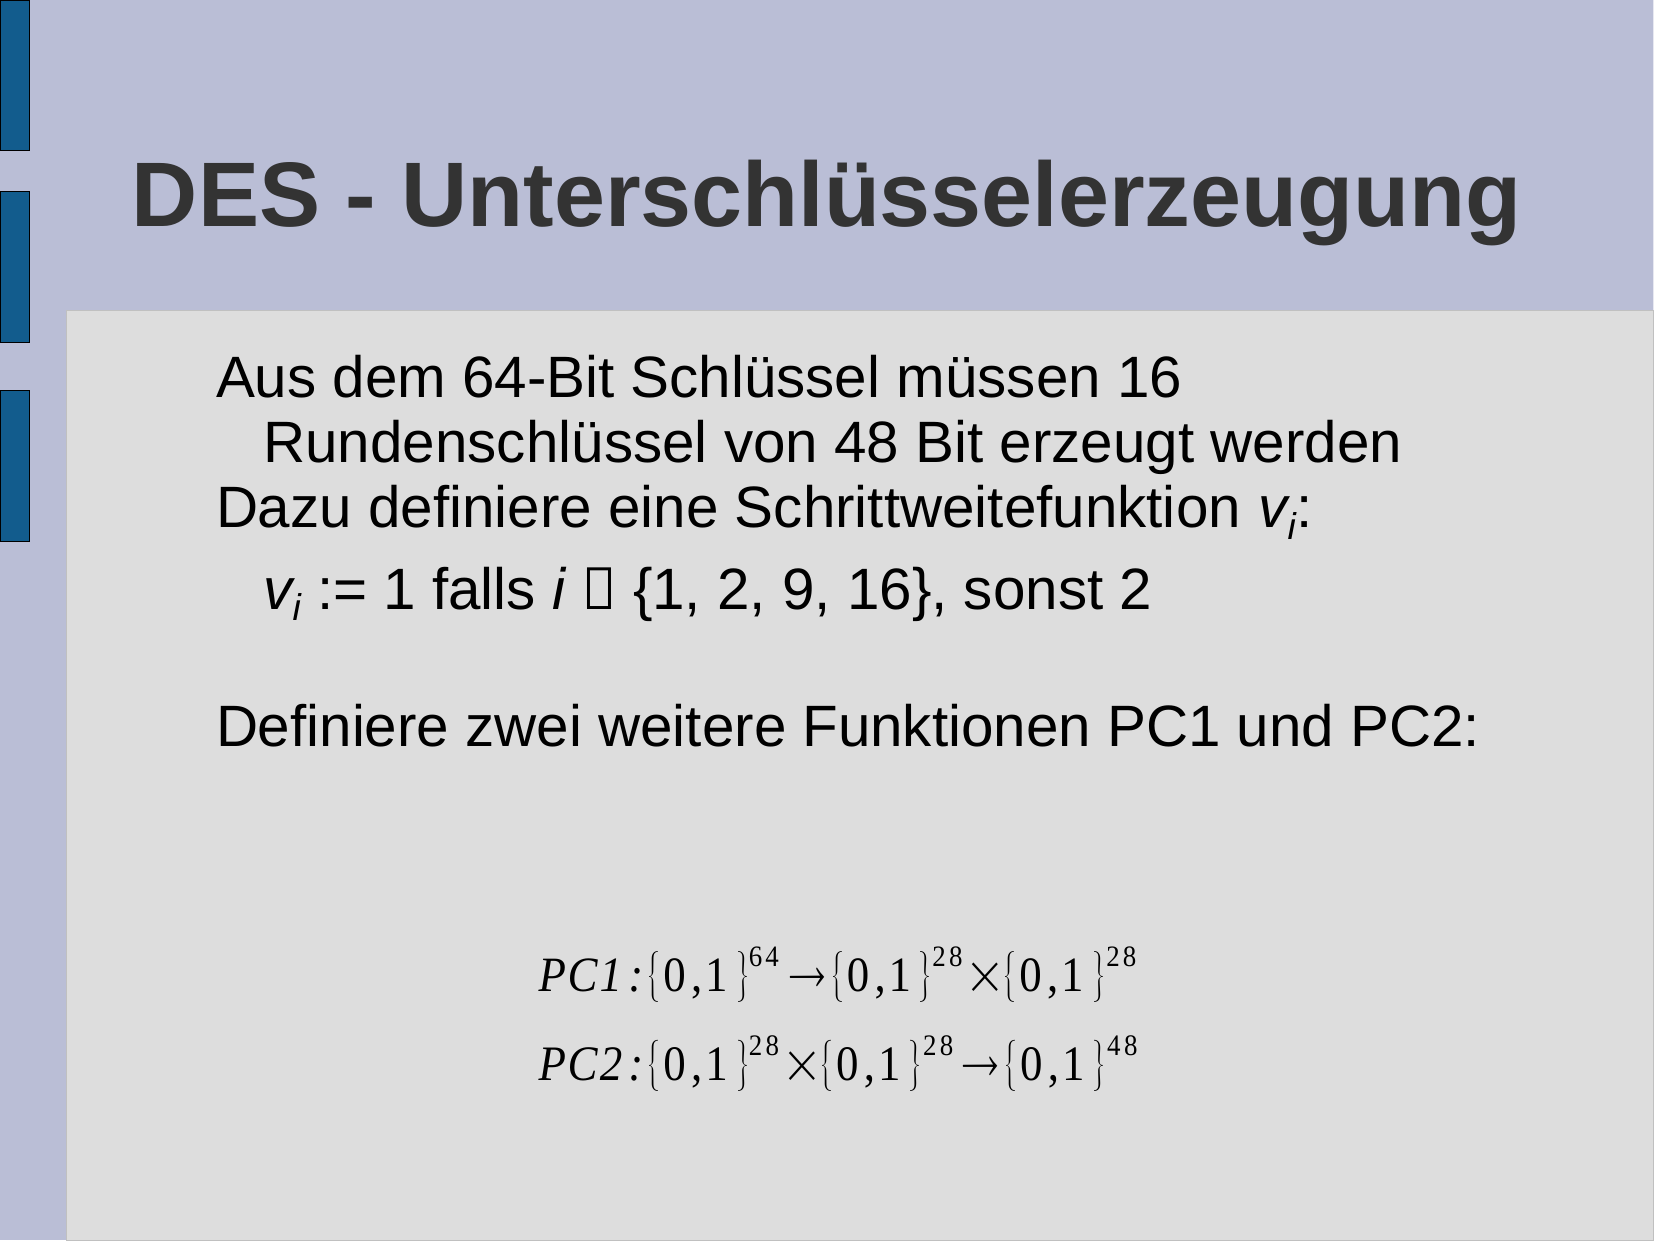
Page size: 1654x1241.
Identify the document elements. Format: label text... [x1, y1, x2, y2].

chart [531, 938, 1145, 1004]
list Aus dem 64-Bit Schlüssel müssen 16 Rundenschlüssel von 48 Bit erzeugt werden Dazu definiere eine Schrittweitefunktion vi: vi := 1 falls i  {1, 2, 9, 16}, sonst 2 Definiere zwei weitere Funktionen PC1 und PC2: [121, 344, 1534, 1127]
chart [531, 1027, 1146, 1093]
title DES - Unterschlüsselerzeugung [121, 91, 1534, 299]
